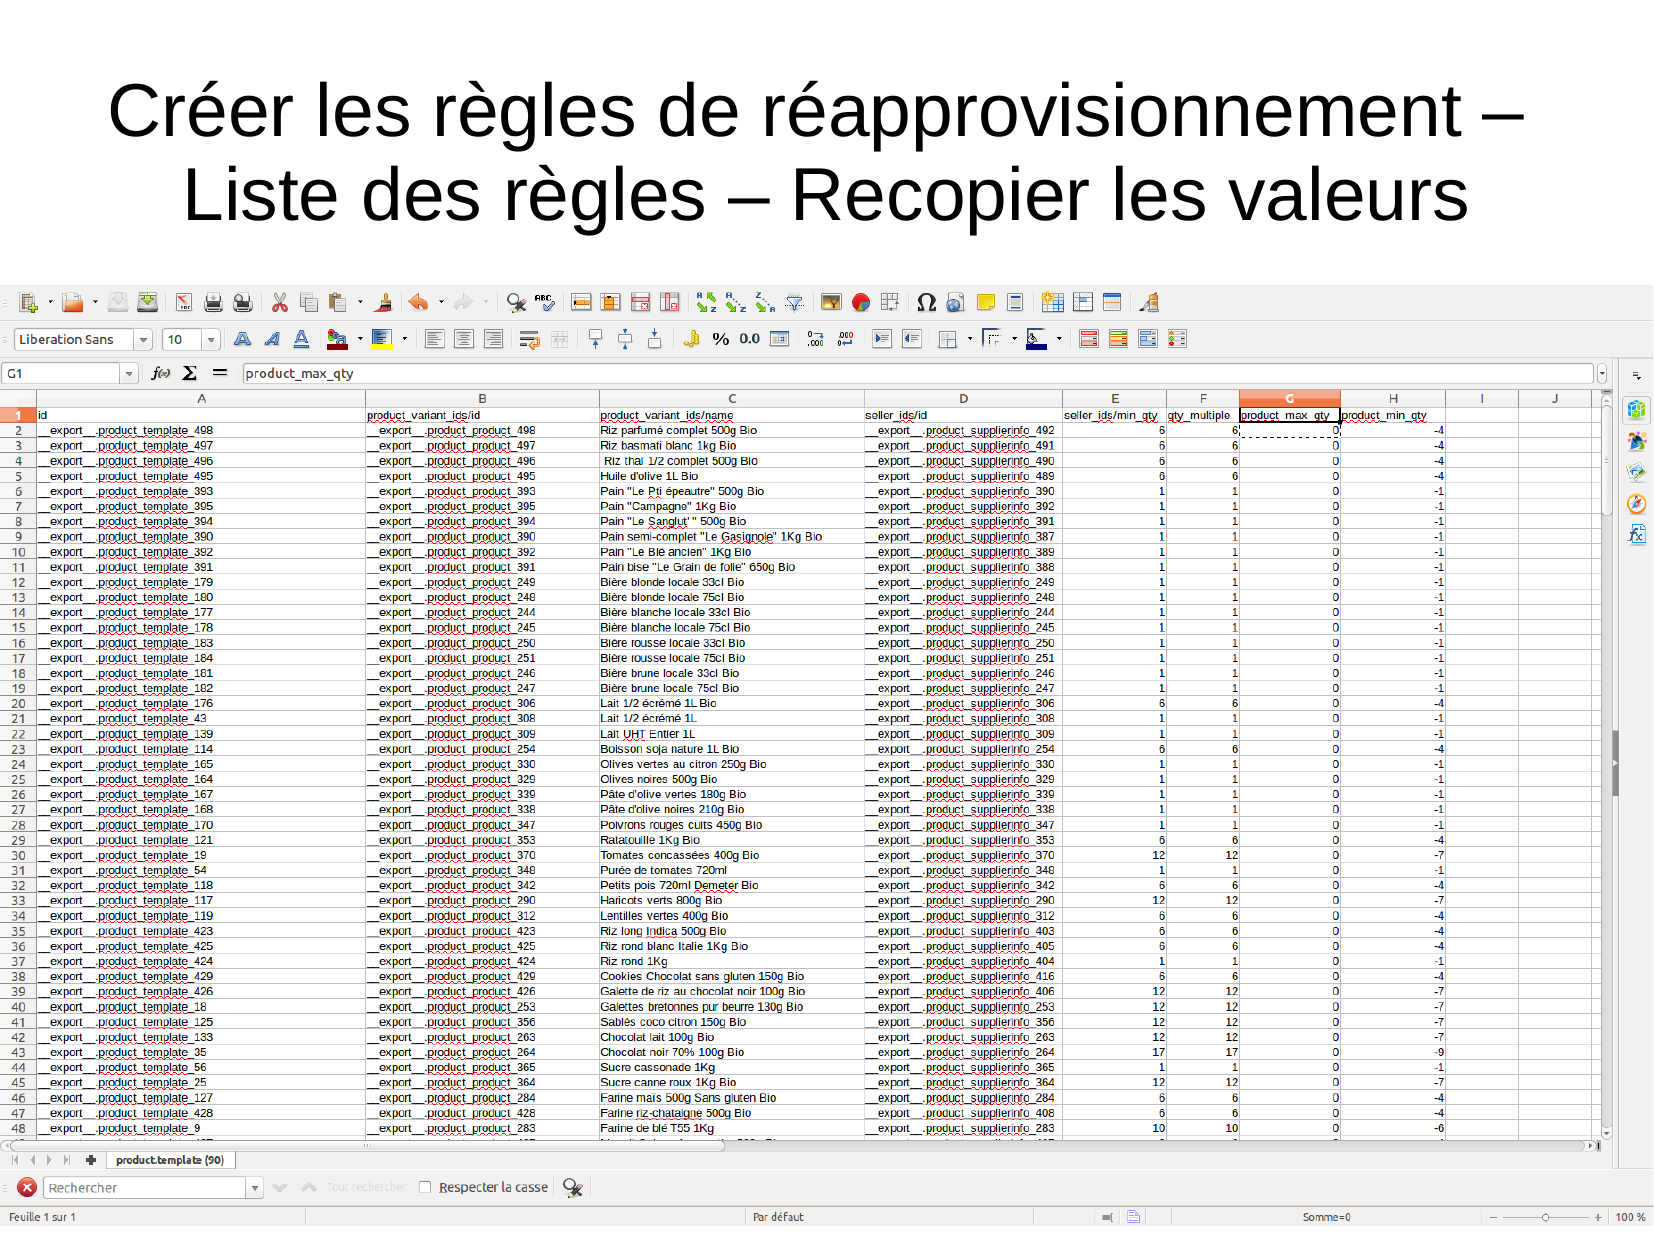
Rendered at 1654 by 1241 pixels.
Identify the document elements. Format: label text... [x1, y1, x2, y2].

picture [0, 284, 1654, 1226]
title Créer les règles de réapprovisionnement – Liste des règles – Recopier les valeurs [82, 49, 1571, 257]
